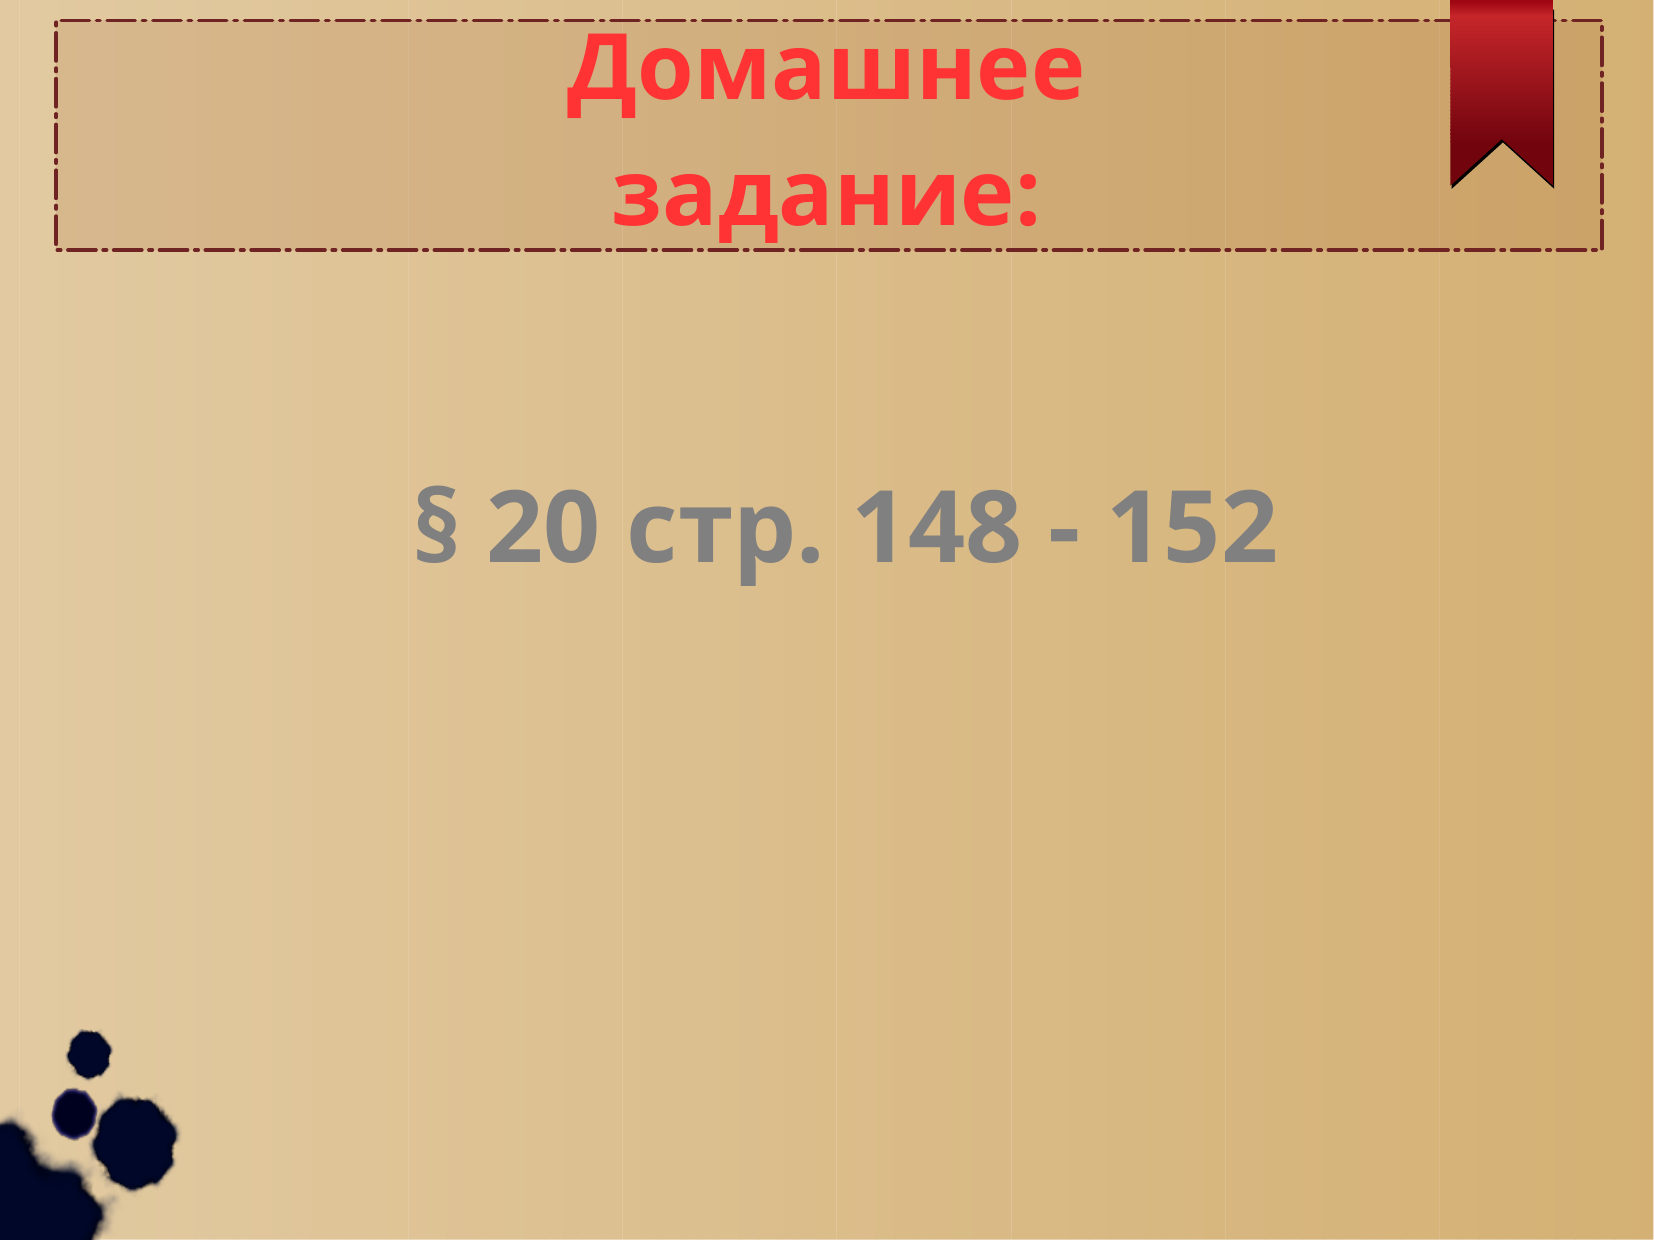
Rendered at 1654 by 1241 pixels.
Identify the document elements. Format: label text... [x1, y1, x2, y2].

list § 20 стр. 148 - 152 [82, 290, 1538, 1010]
title Домашнее задание: [389, 0, 1264, 255]
